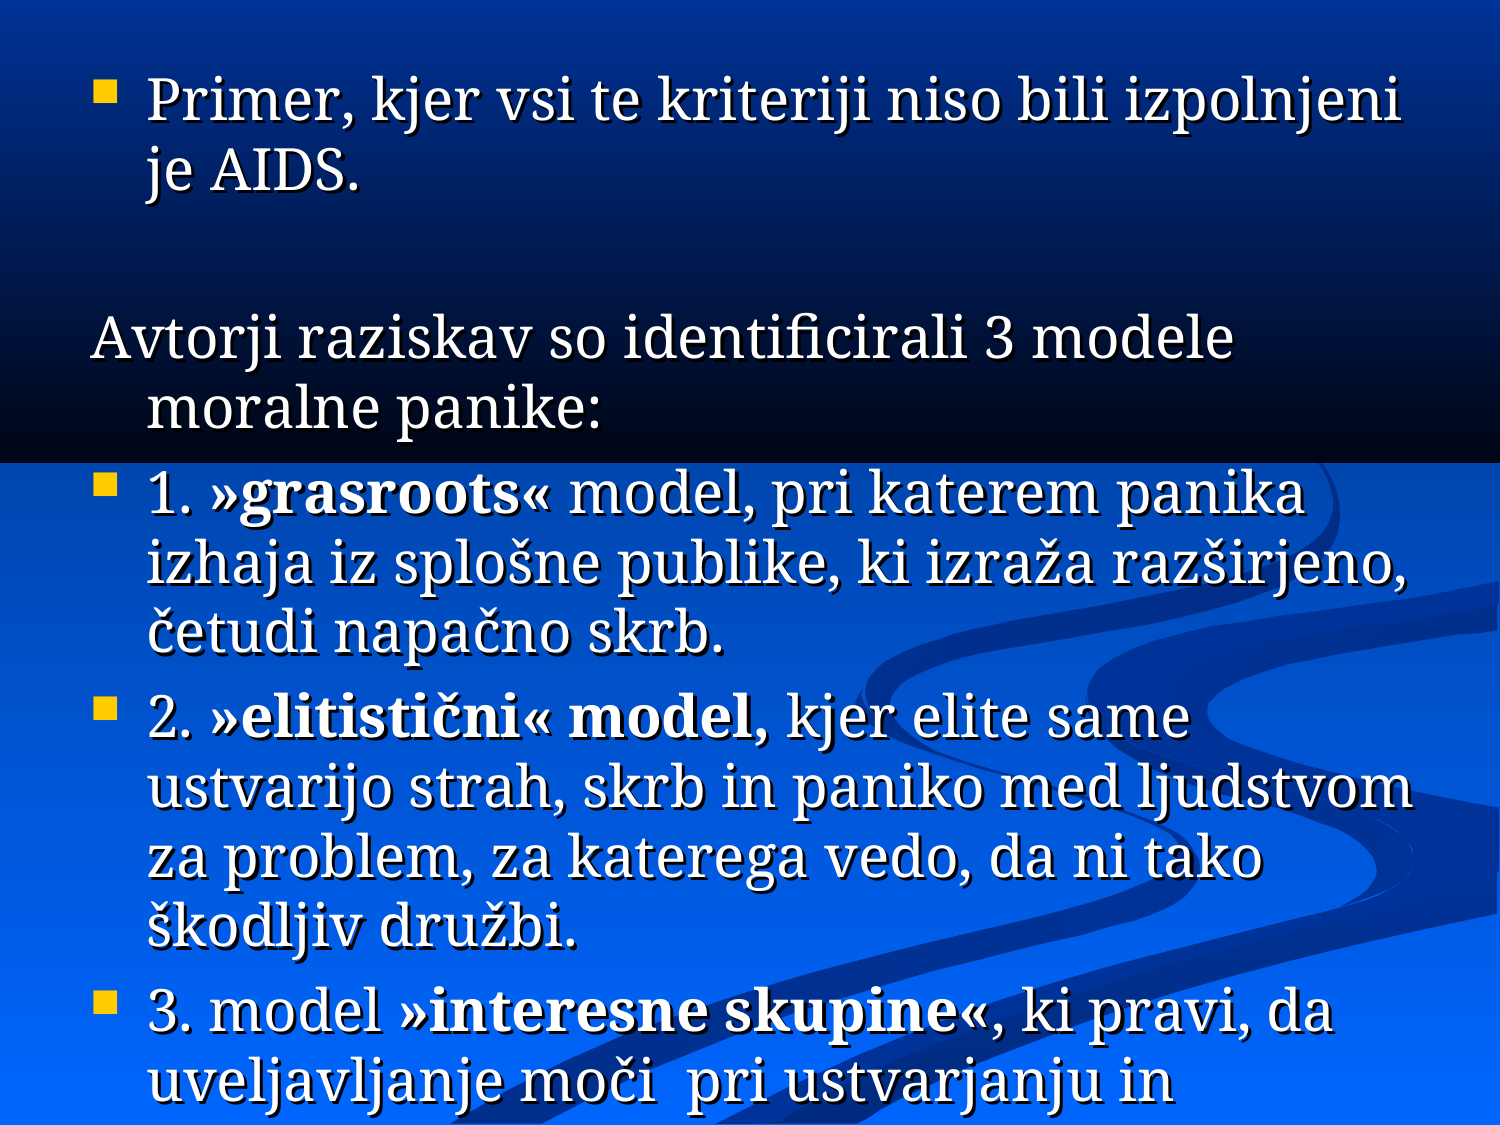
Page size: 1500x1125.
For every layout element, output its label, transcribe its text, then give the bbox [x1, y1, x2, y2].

list Primer, kjer vsi te kriteriji niso bili izpolnjeni je AIDS. Avtorji raziskav so identificirali 3 modele moralne panike: 1. »grasroots« model, pri katerem panika izhaja iz splošne publike, ki izraža razširjeno, četudi napačno skrb. 2. »elitistični« model, kjer elite same ustvarijo strah, skrb in paniko med ljudstvom za problem, za katerega vedo, da ni tako škodljiv družbi. 3. model »interesne skupine«, ki pravi, da uveljavljanje moči pri ustvarjanju in vzdrževanju moralne panike po vsej verjetnosti izhaja iz srednjega kroga moči in statusa, ne pa iz elite. [74, 54, 1459, 1123]
